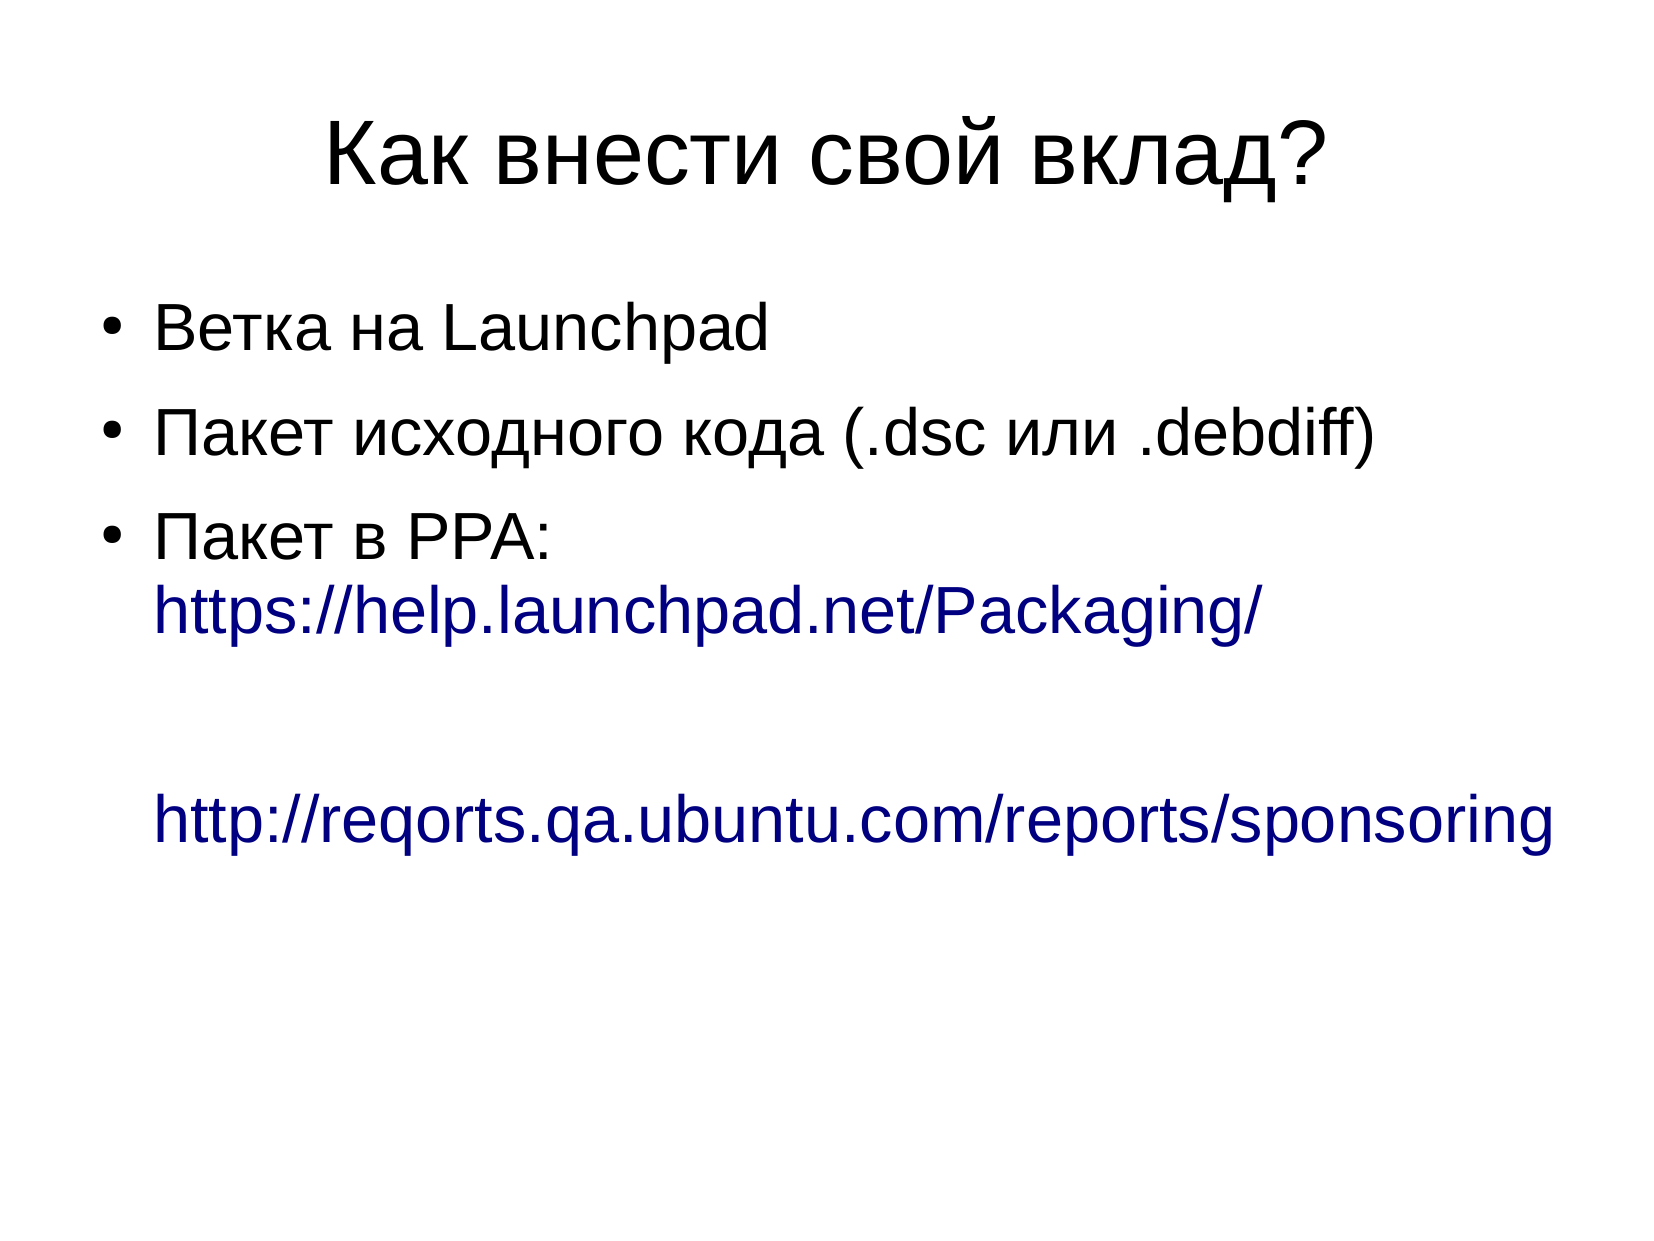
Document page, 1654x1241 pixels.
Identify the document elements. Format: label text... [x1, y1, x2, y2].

list Ветка на Launchpad Пакет исходного кода (.dsc или .debdiff) Пакет в PPA: https://help.launchpad.net/Packaging/ http://reqorts.qa.ubuntu.com/reports/sponsoring [82, 290, 1571, 1010]
title Как внести свой вклад? [82, 49, 1571, 257]
